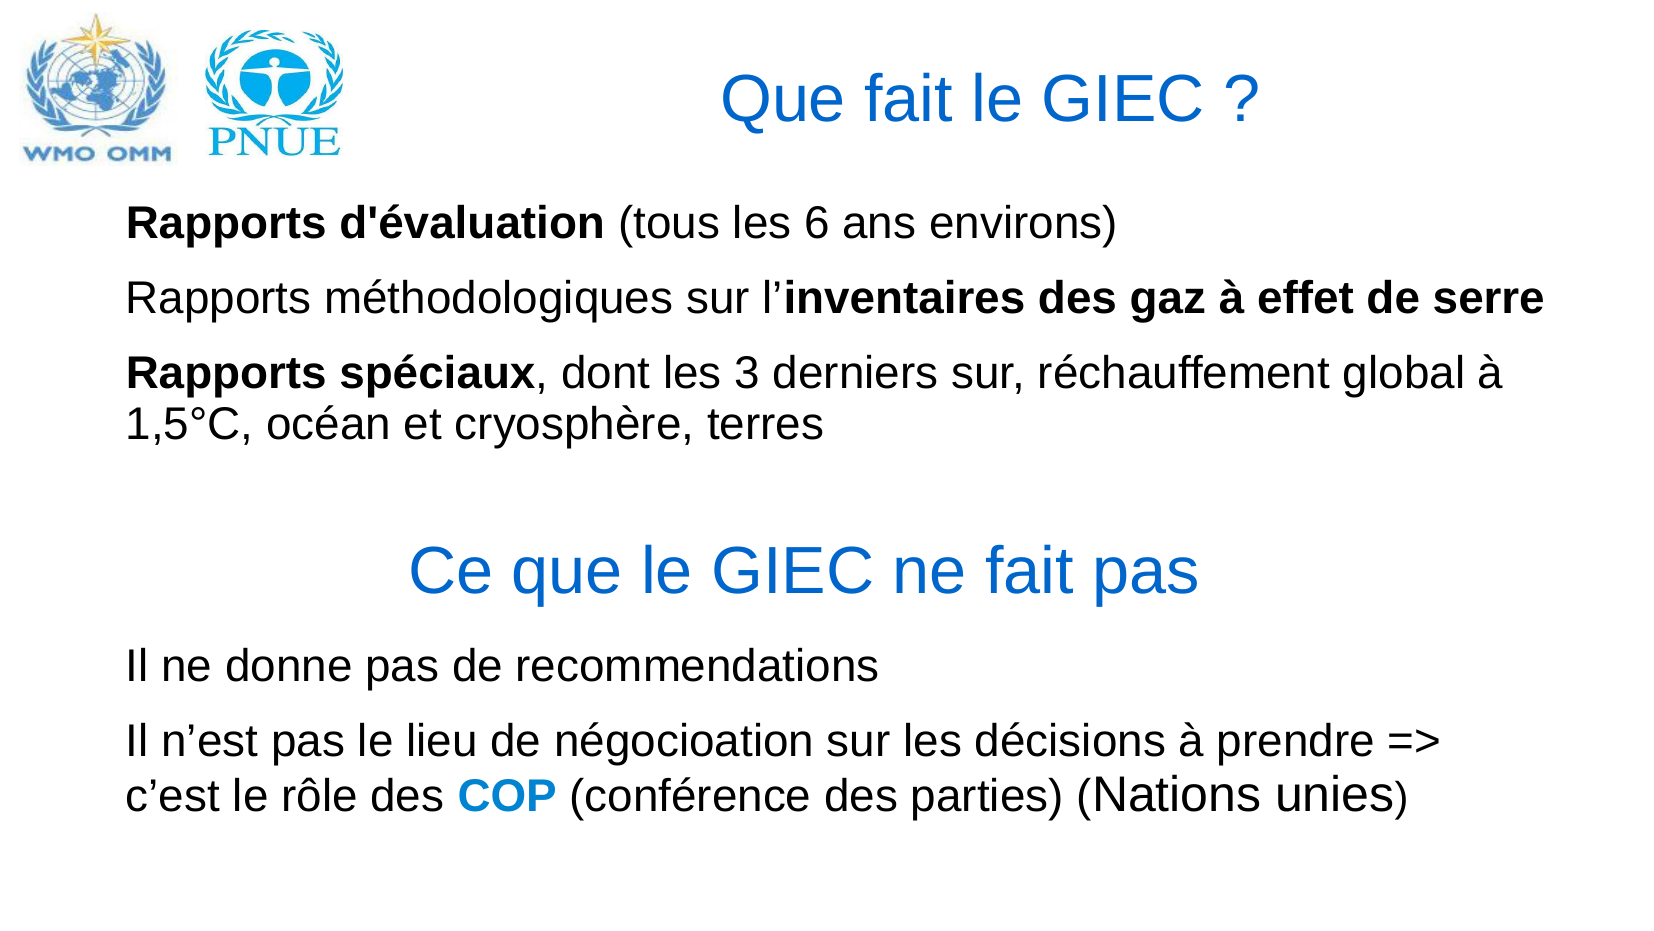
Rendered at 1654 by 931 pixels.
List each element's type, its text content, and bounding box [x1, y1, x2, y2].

text_box Que fait le GIEC ? [351, 53, 1630, 142]
picture [19, 12, 178, 166]
text_box Il ne donne pas de recommendations Il n’est pas le lieu de négocioation sur les décisions à prendre => c’est le rôle des COP (conférence des parties) (Nations unies) [111, 632, 1563, 851]
text_box Rapports d'évaluation (tous les 6 ans environs) Rapports méthodologiques sur l’inventaires des gaz à effet de serre Rapports spéciaux, dont les 3 derniers sur, réchauffement global à 1,5°C, océan et cryosphère, terres [111, 189, 1563, 473]
text_box Ce que le GIEC ne fait pas [165, 525, 1444, 614]
picture [205, 30, 343, 157]
